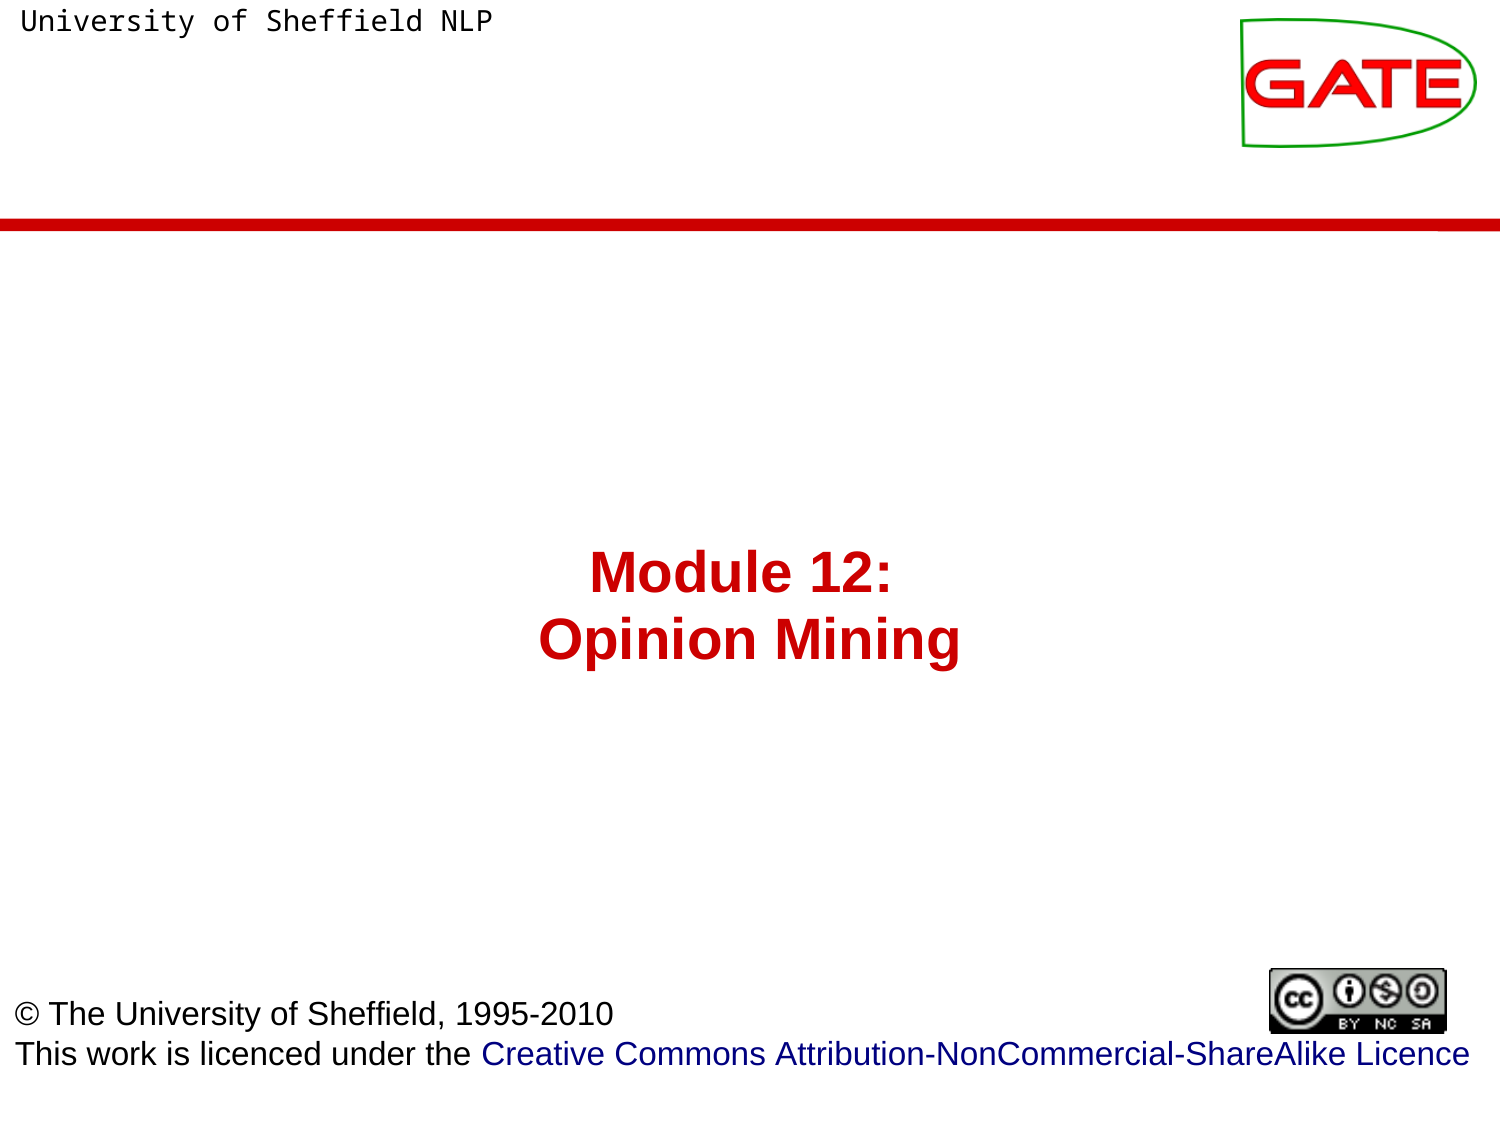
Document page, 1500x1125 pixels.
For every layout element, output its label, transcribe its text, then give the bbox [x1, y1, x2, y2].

text_box © The University of Sheffield, 1995-2010 This work is licenced under the Creative Commons Attribution-NonCommercial-ShareAlike Licence [0, 944, 1500, 1123]
picture [1240, 18, 1477, 148]
picture [1269, 968, 1447, 1034]
title Module 12: Opinion Mining [0, 486, 1500, 720]
